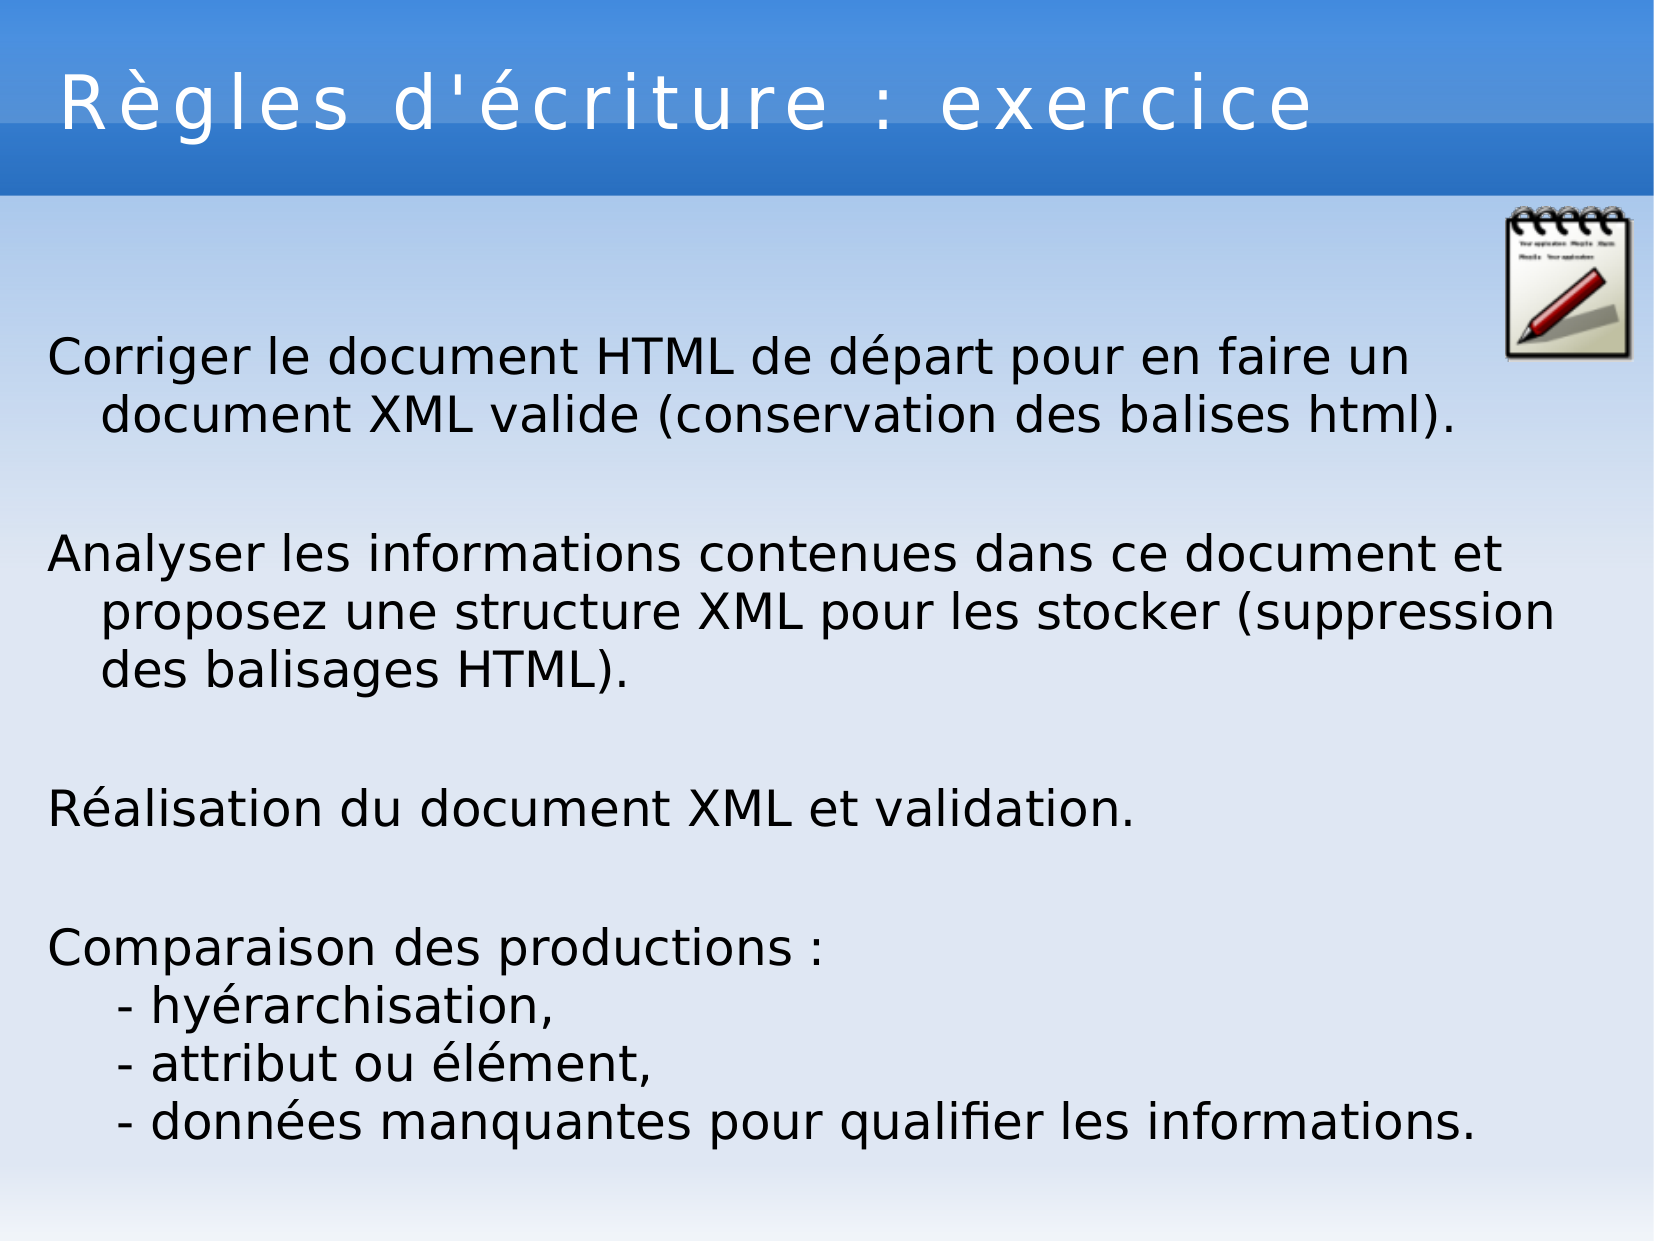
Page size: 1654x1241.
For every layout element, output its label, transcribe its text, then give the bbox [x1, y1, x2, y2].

picture [0, 0, 1654, 1241]
title Règles d'écriture : exercice [59, 29, 1595, 178]
list Corriger le document HTML de départ pour en faire un document XML valide (conservation des balises html). Analyser les informations contenues dans ce document et proposez une structure XML pour les stocker (suppression des balisages HTML). Réalisation du document XML et validation. Comparaison des productions : - hyérarchisation, - attribut ou élément, - données manquantes pour qualifier les informations. [29, 328, 1571, 1156]
